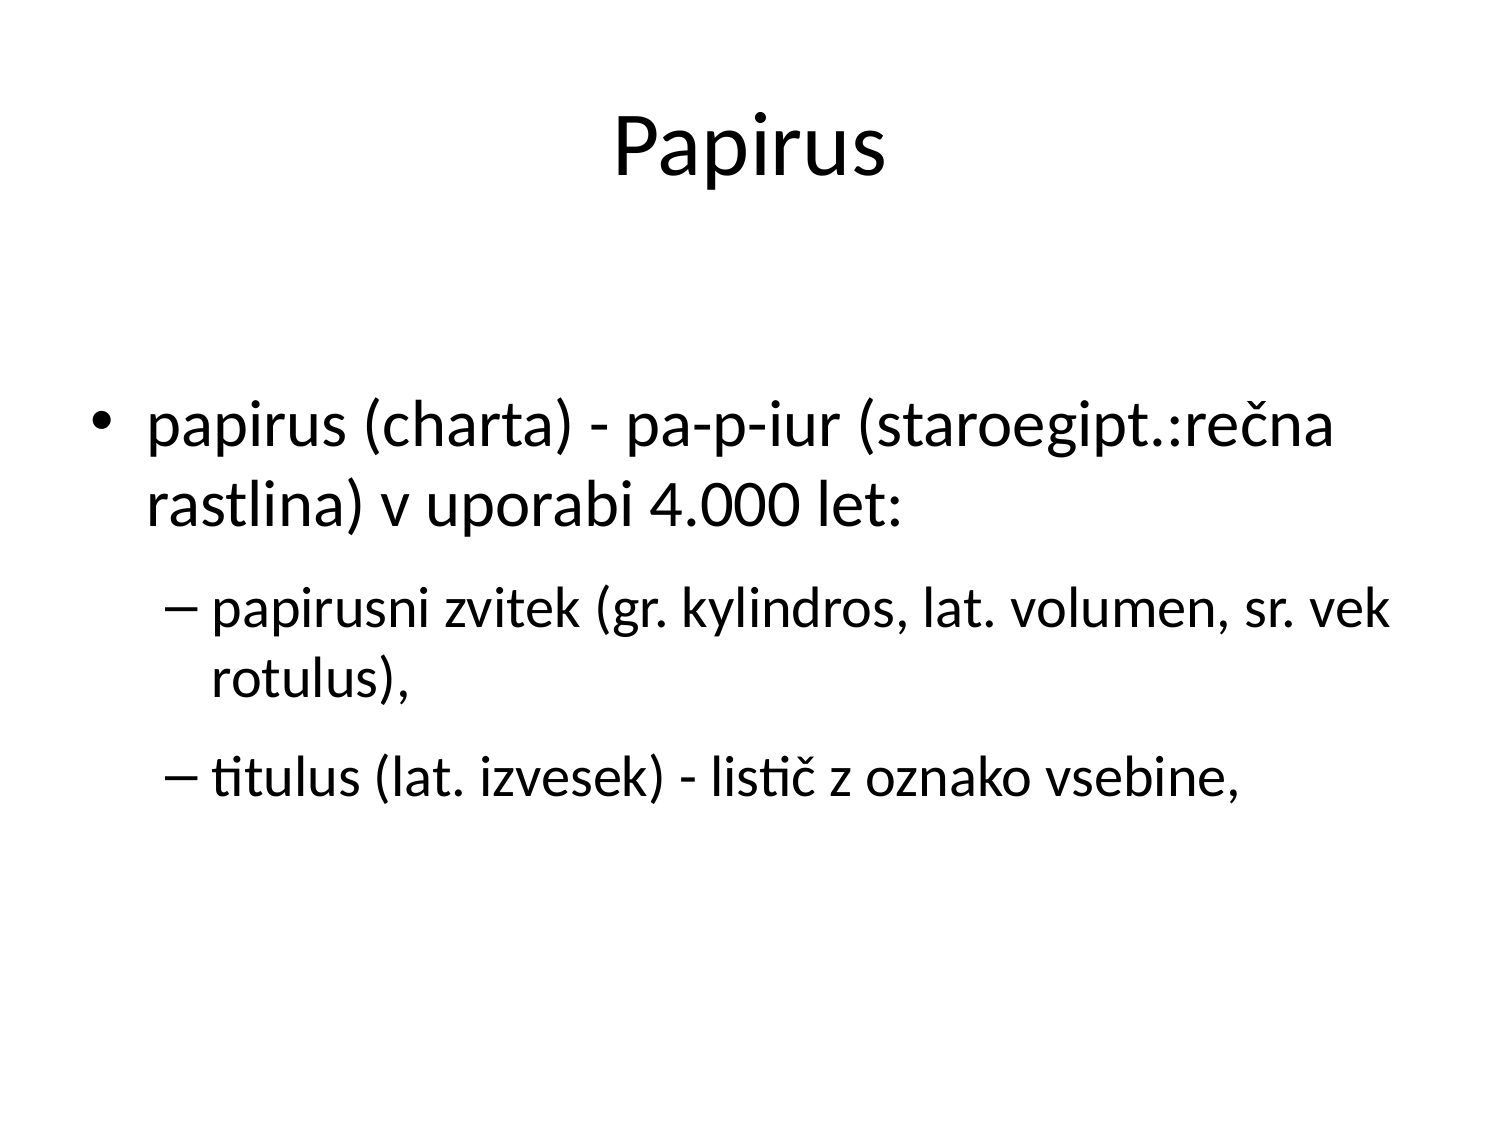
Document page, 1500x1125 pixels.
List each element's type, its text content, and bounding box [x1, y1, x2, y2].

list papirus (charta) - pa-p-iur (staroegipt.:rečna rastlina) v uporabi 4.000 let: papirusni zvitek (gr. kylindros, lat. volumen, sr. vek rotulus), titulus (lat. izvesek) - listič z oznako vsebine, [75, 262, 1425, 1005]
title Papirus [75, 45, 1425, 233]
